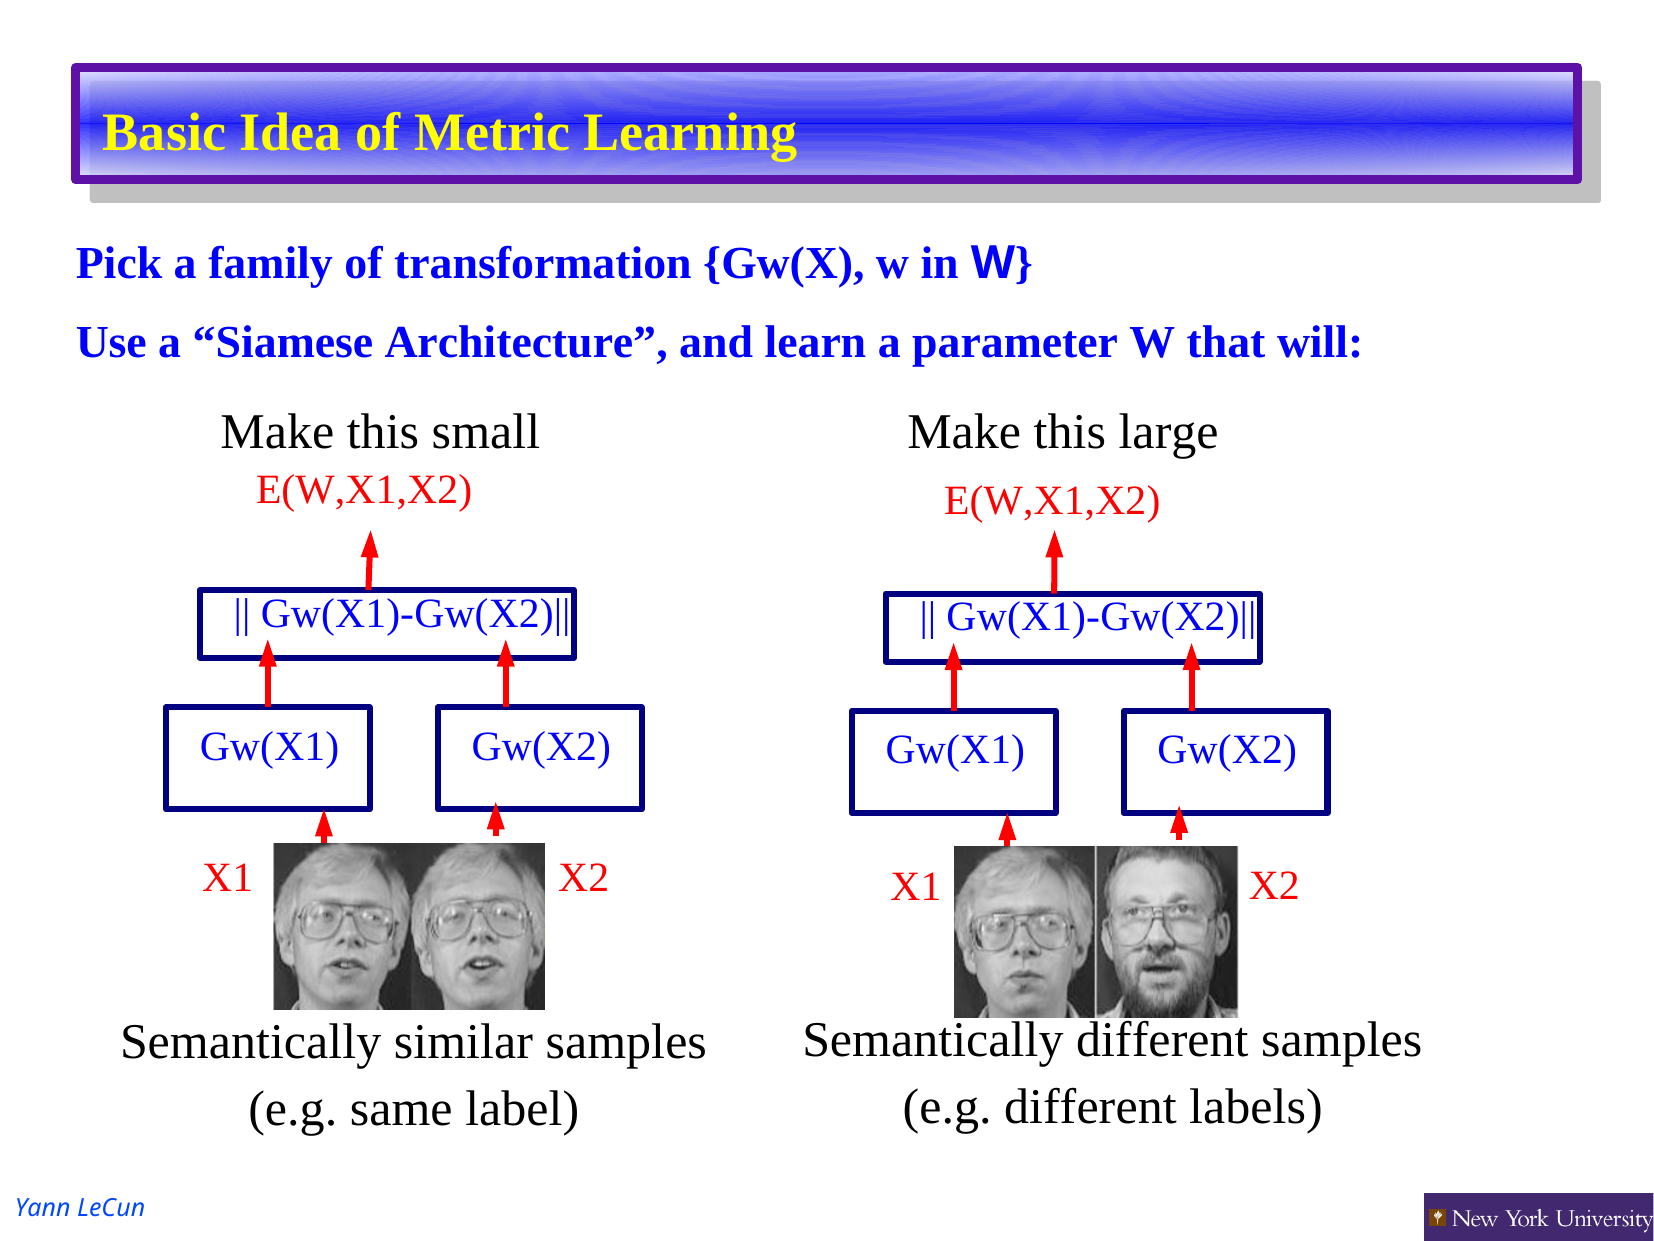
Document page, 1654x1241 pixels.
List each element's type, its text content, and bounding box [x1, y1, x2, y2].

text_box Semantically similar samples (e.g. same label) [120, 1014, 708, 1148]
text_box X1 [202, 854, 254, 913]
text_box Gw(X2) [471, 723, 612, 781]
text_box Make this small [220, 403, 541, 465]
picture [273, 843, 545, 1010]
text_box X1 [890, 862, 942, 921]
text_box Gw(X1) [885, 726, 1026, 785]
text_box Gw(X1) [199, 723, 340, 781]
text_box || Gw(X1)-Gw(X2)|| [233, 589, 571, 648]
picture [1424, 1193, 1654, 1241]
picture [954, 846, 1239, 1018]
text_box Semantically different samples (e.g. different labels) [802, 1012, 1424, 1145]
text_box Make this large [907, 403, 1220, 465]
text_box || Gw(X1)-Gw(X2)|| [919, 593, 1257, 652]
text_box X2 [558, 854, 610, 912]
text_box Gw(X2) [1157, 726, 1298, 785]
text_box X2 [1248, 862, 1301, 921]
text_box E(W,X1,X2) [256, 466, 473, 525]
title Basic Idea of Metric Learning [75, 67, 1578, 180]
list Pick a family of transformation {Gw(X), w in W} Use a “Siamese Architecture”, and learn a parameter W that will: [75, 229, 1565, 1165]
text_box E(W,X1,X2) [944, 477, 1161, 536]
